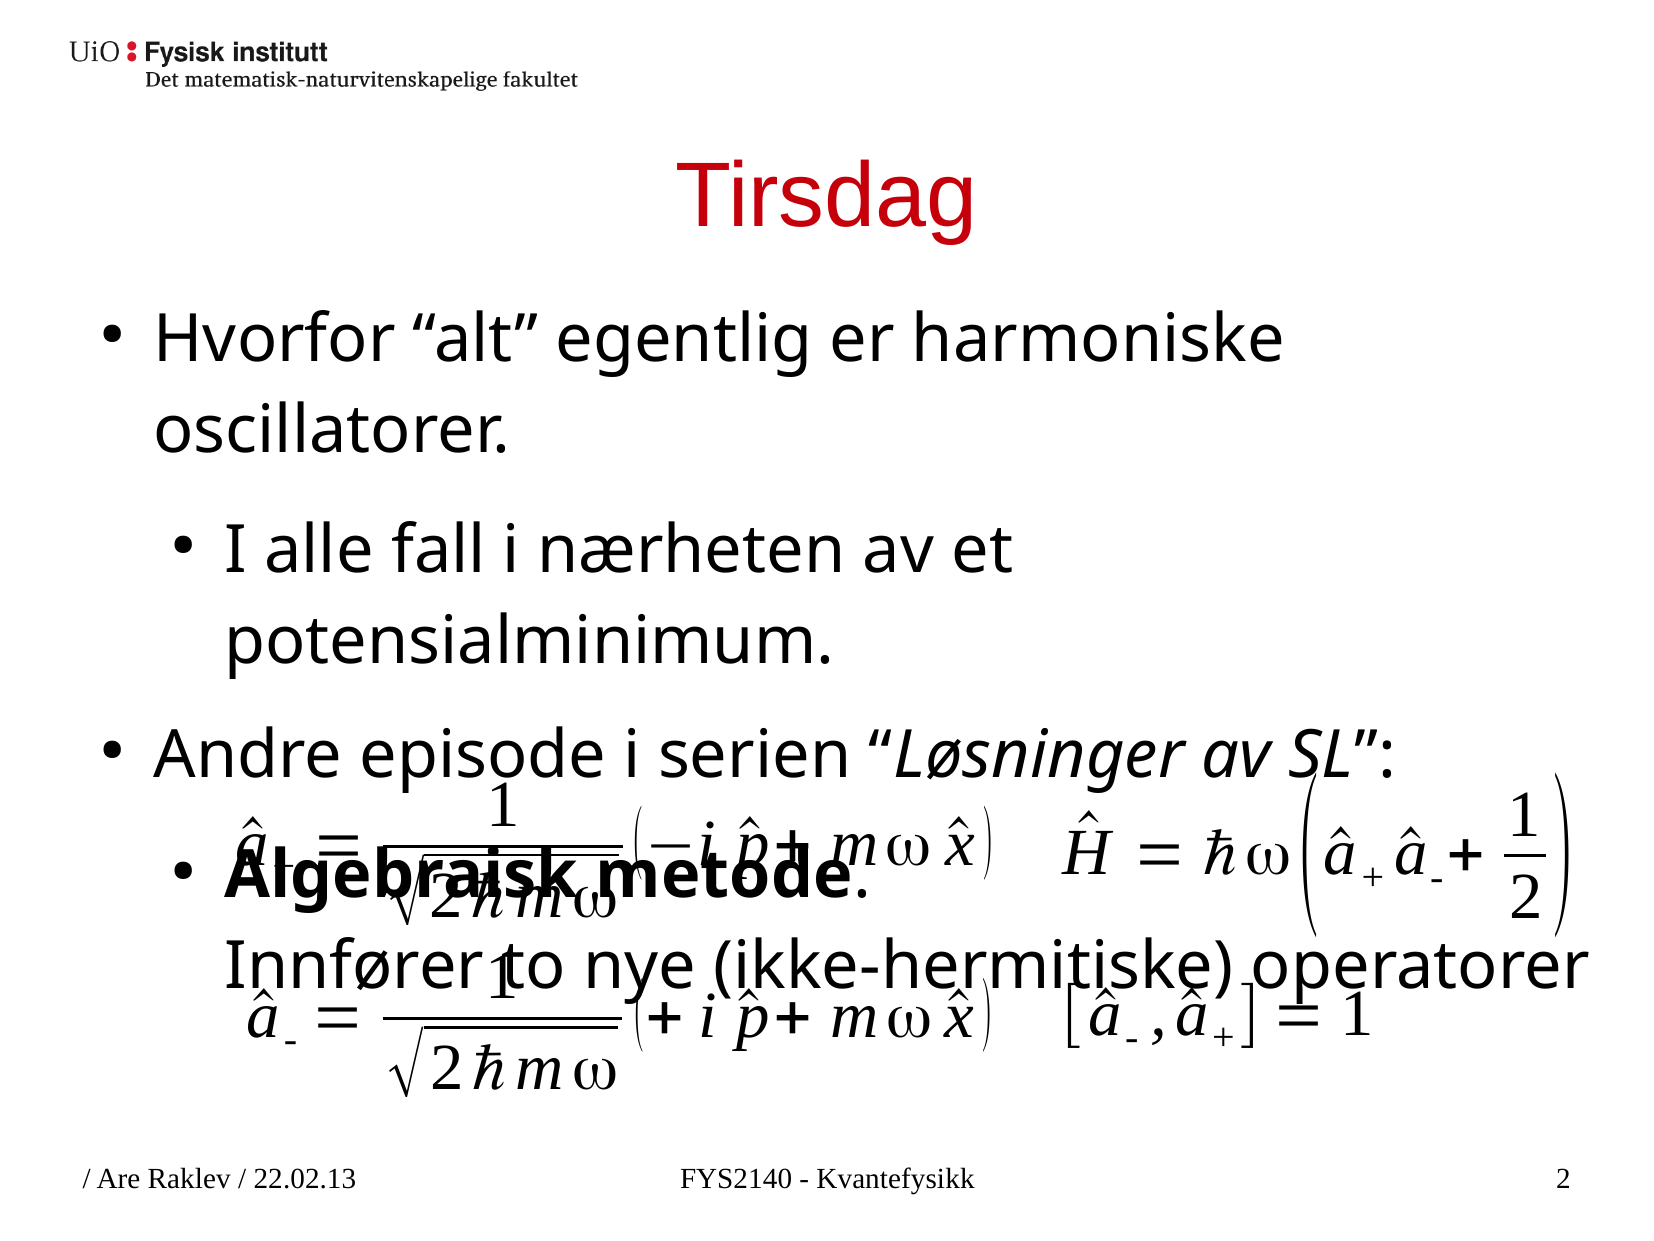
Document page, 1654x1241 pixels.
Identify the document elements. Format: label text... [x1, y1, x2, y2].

chart [227, 768, 1000, 939]
list Hvorfor “alt” egentlig er harmoniske oscillatorer. I alle fall i nærheten av et potensialminimum. Andre episode i serien “Løsninger av SL”: Algebraisk metode. Innfører to nye (ikke-hermitiske) operatorer [82, 290, 1613, 1094]
chart [238, 940, 1000, 1111]
chart [1050, 768, 1581, 942]
picture [68, 37, 581, 93]
chart [1057, 976, 1380, 1060]
title Tirsdag [82, 90, 1571, 290]
